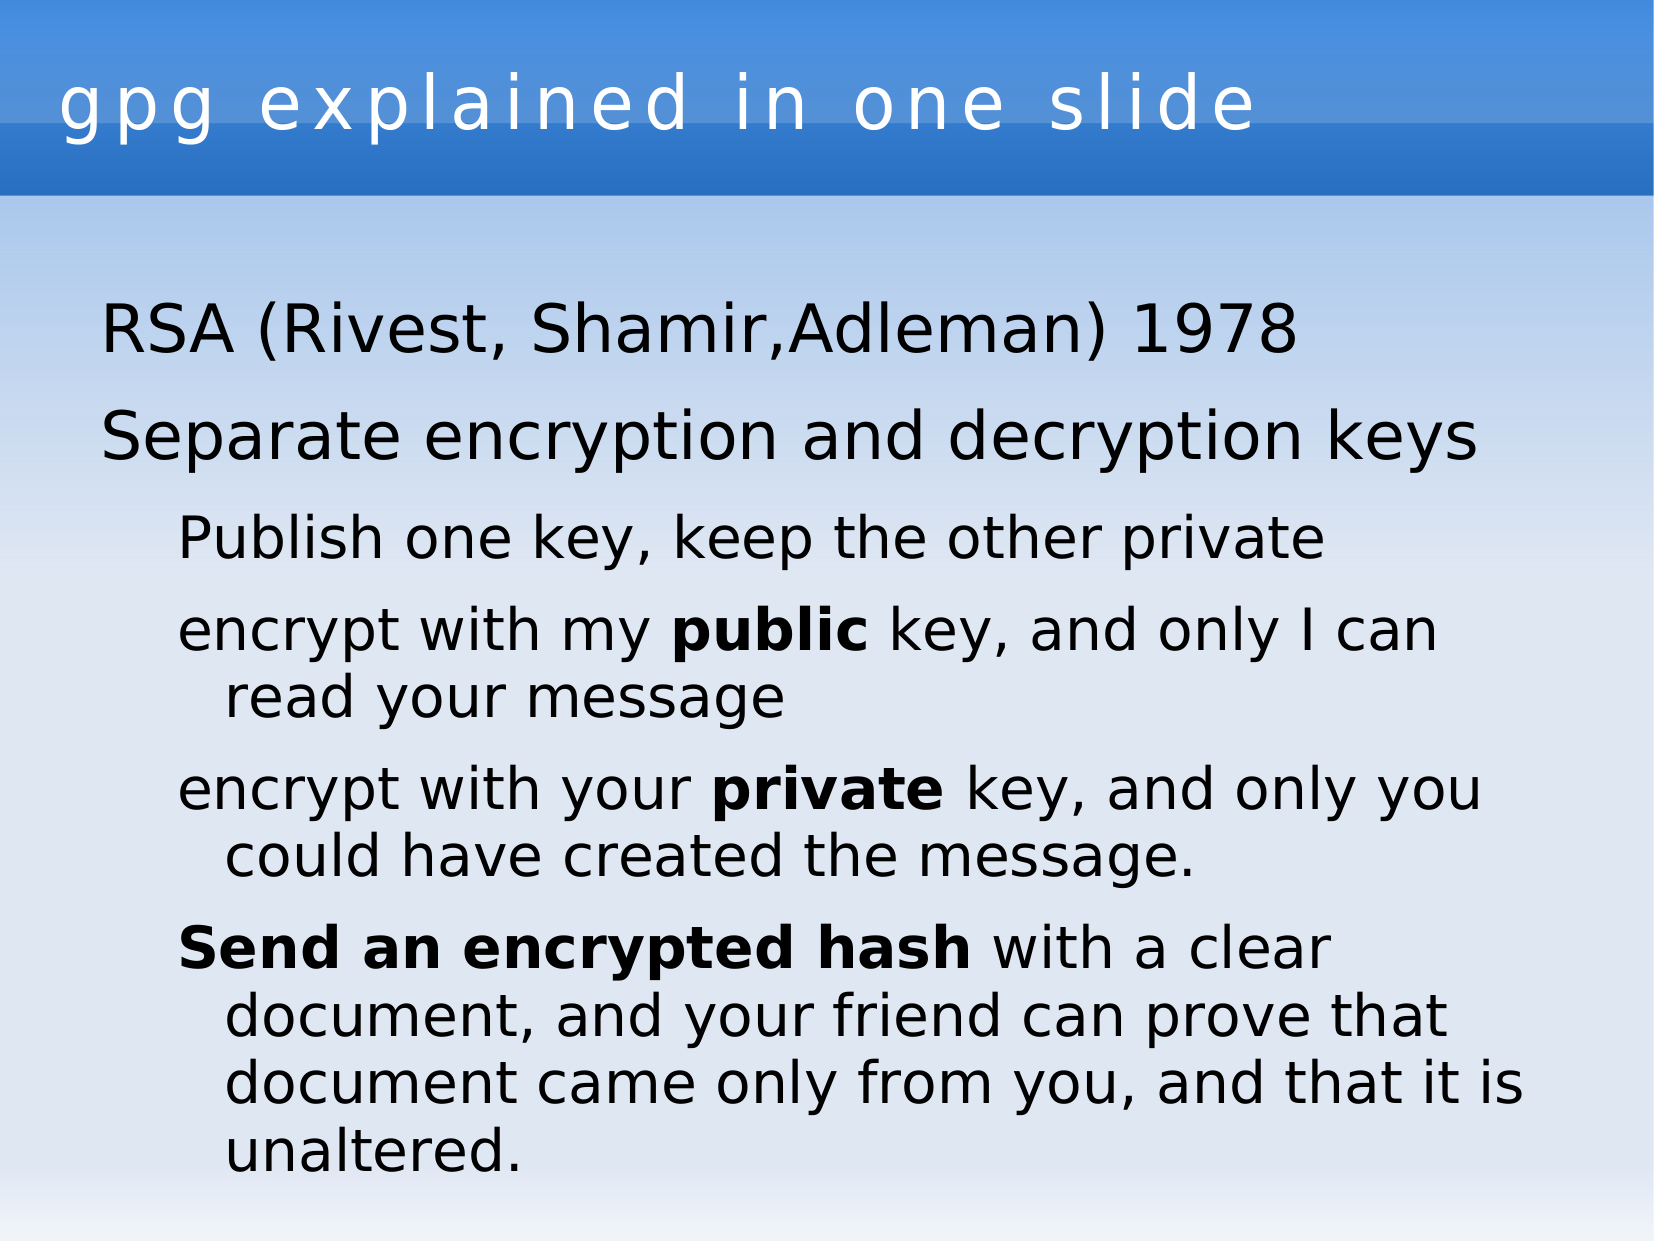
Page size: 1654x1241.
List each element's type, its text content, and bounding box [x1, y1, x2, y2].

title gpg explained in one slide [59, 29, 1270, 178]
list RSA (Rivest, Shamir,Adleman) 1978 Separate encryption and decryption keys Publish one key, keep the other private encrypt with my public key, and only I can read your message encrypt with your private key, and only you could have created the message. Send an encrypted hash with a clear document, and your friend can prove that document came only from you, and that it is unaltered. [82, 290, 1571, 1186]
picture [0, 0, 1654, 1241]
